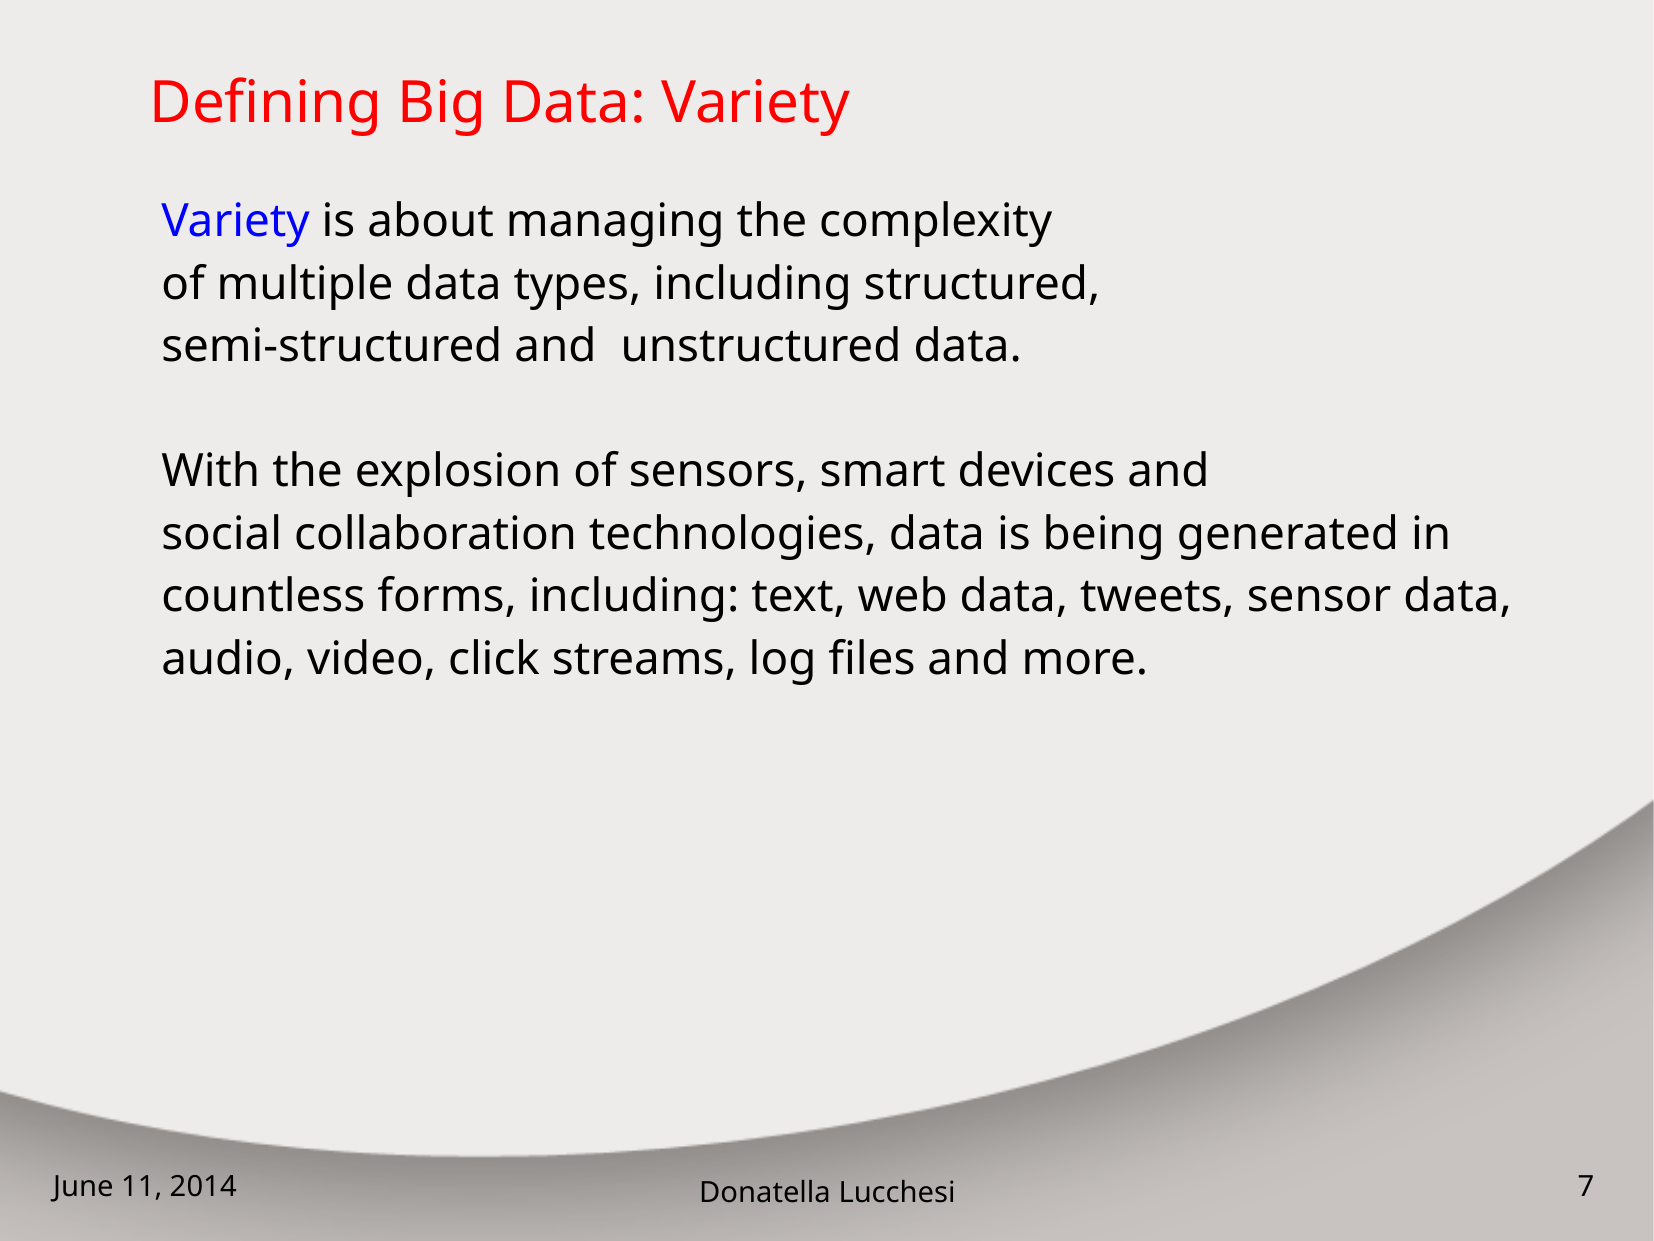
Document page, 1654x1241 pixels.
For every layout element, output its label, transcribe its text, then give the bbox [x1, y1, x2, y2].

picture [0, 0, 1654, 1241]
text_box Variety is about managing the complexity of multiple data types, including structured, semi-structured and unstructured data. With the explosion of sensors, smart devices and social collaboration technologies, data is being generated in countless forms, including: text, web data, tweets, sensor data, audio, video, click streams, log files and more. [146, 180, 1530, 770]
text_box Defining Big Data: Variety [134, 53, 878, 150]
